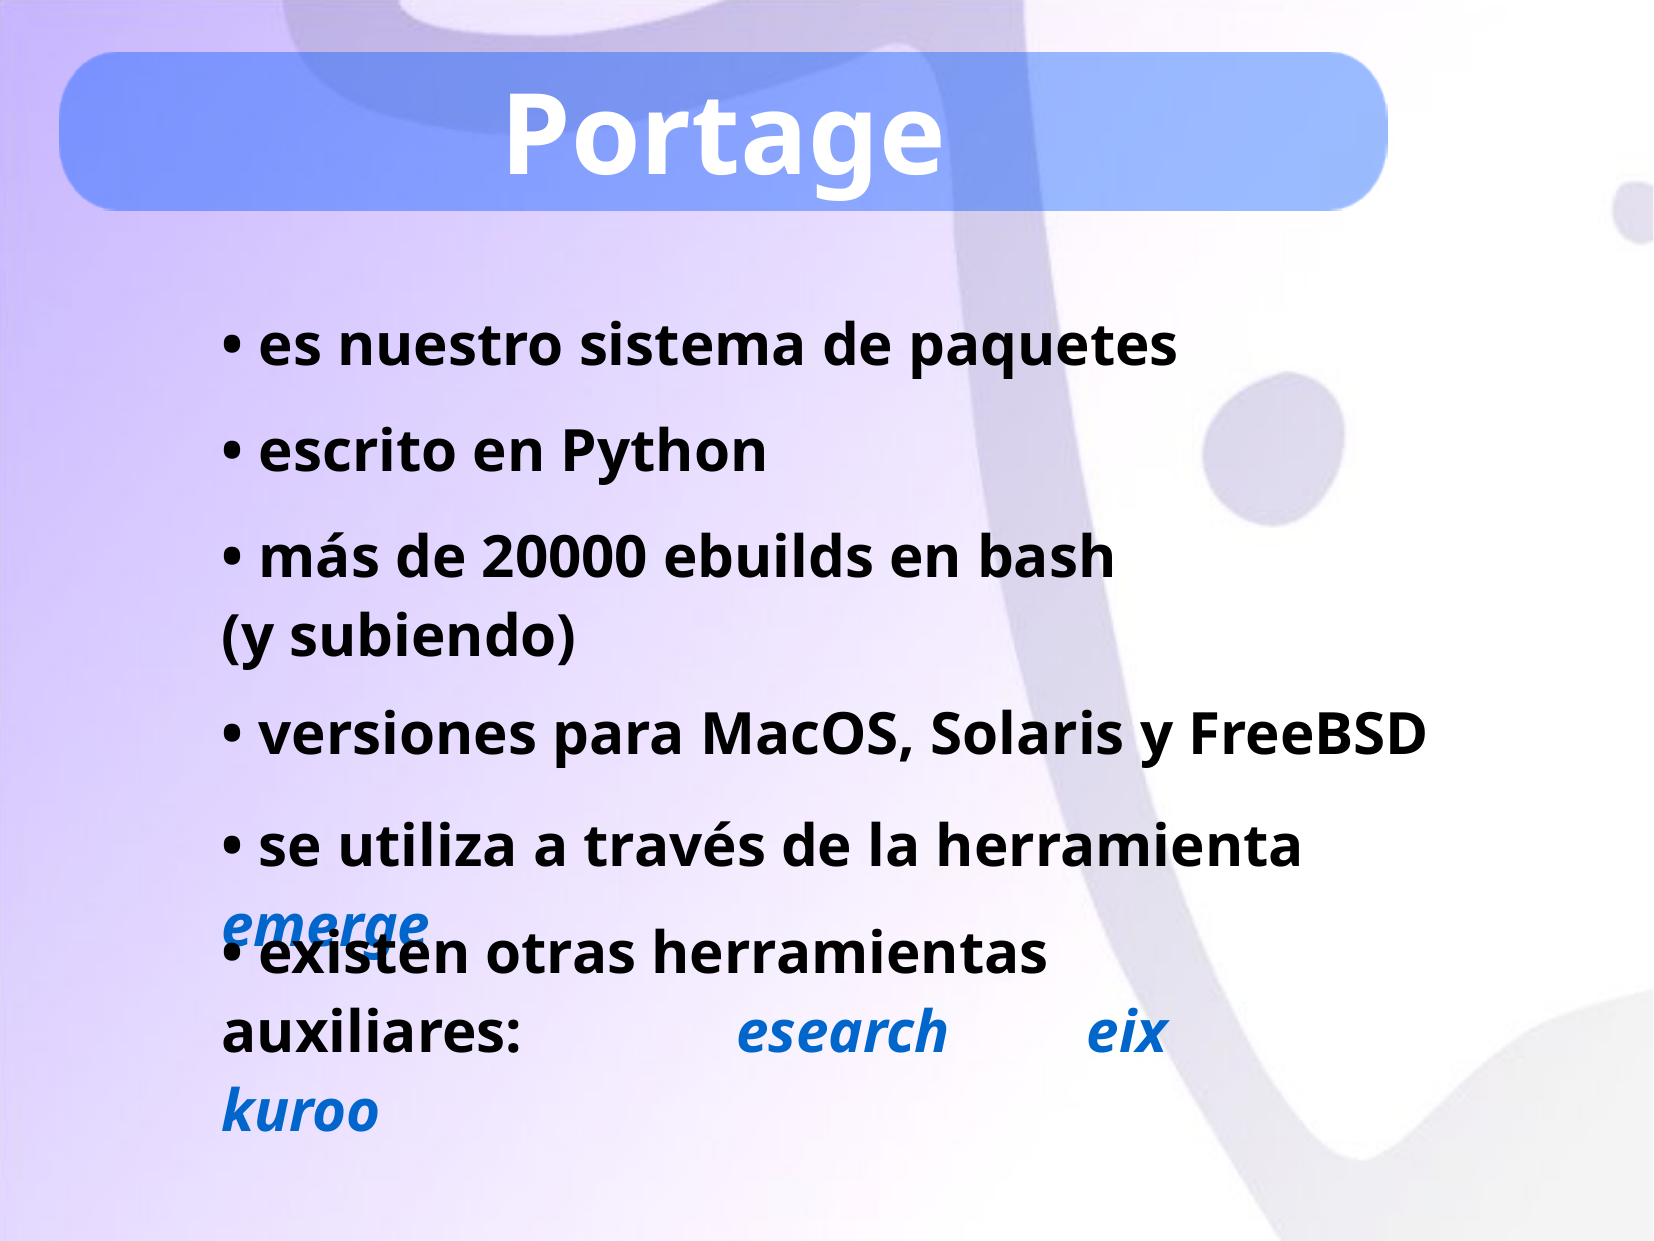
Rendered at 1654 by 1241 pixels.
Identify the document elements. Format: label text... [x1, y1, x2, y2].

text_box • versiones para MacOS, Solaris y FreeBSD [206, 685, 1447, 776]
text_box • es nuestro sistema de paquetes [206, 295, 1211, 387]
text_box • se utiliza a través de la herramienta emerge [206, 797, 1536, 889]
text_box • escrito en Python [206, 401, 798, 493]
text_box • existen otras herramientas auxiliares: esearch eix kuroo [206, 903, 1359, 1071]
picture [0, 0, 1654, 1241]
text_box • más de 20000 ebuilds en bash (y subiendo) [206, 507, 1182, 675]
